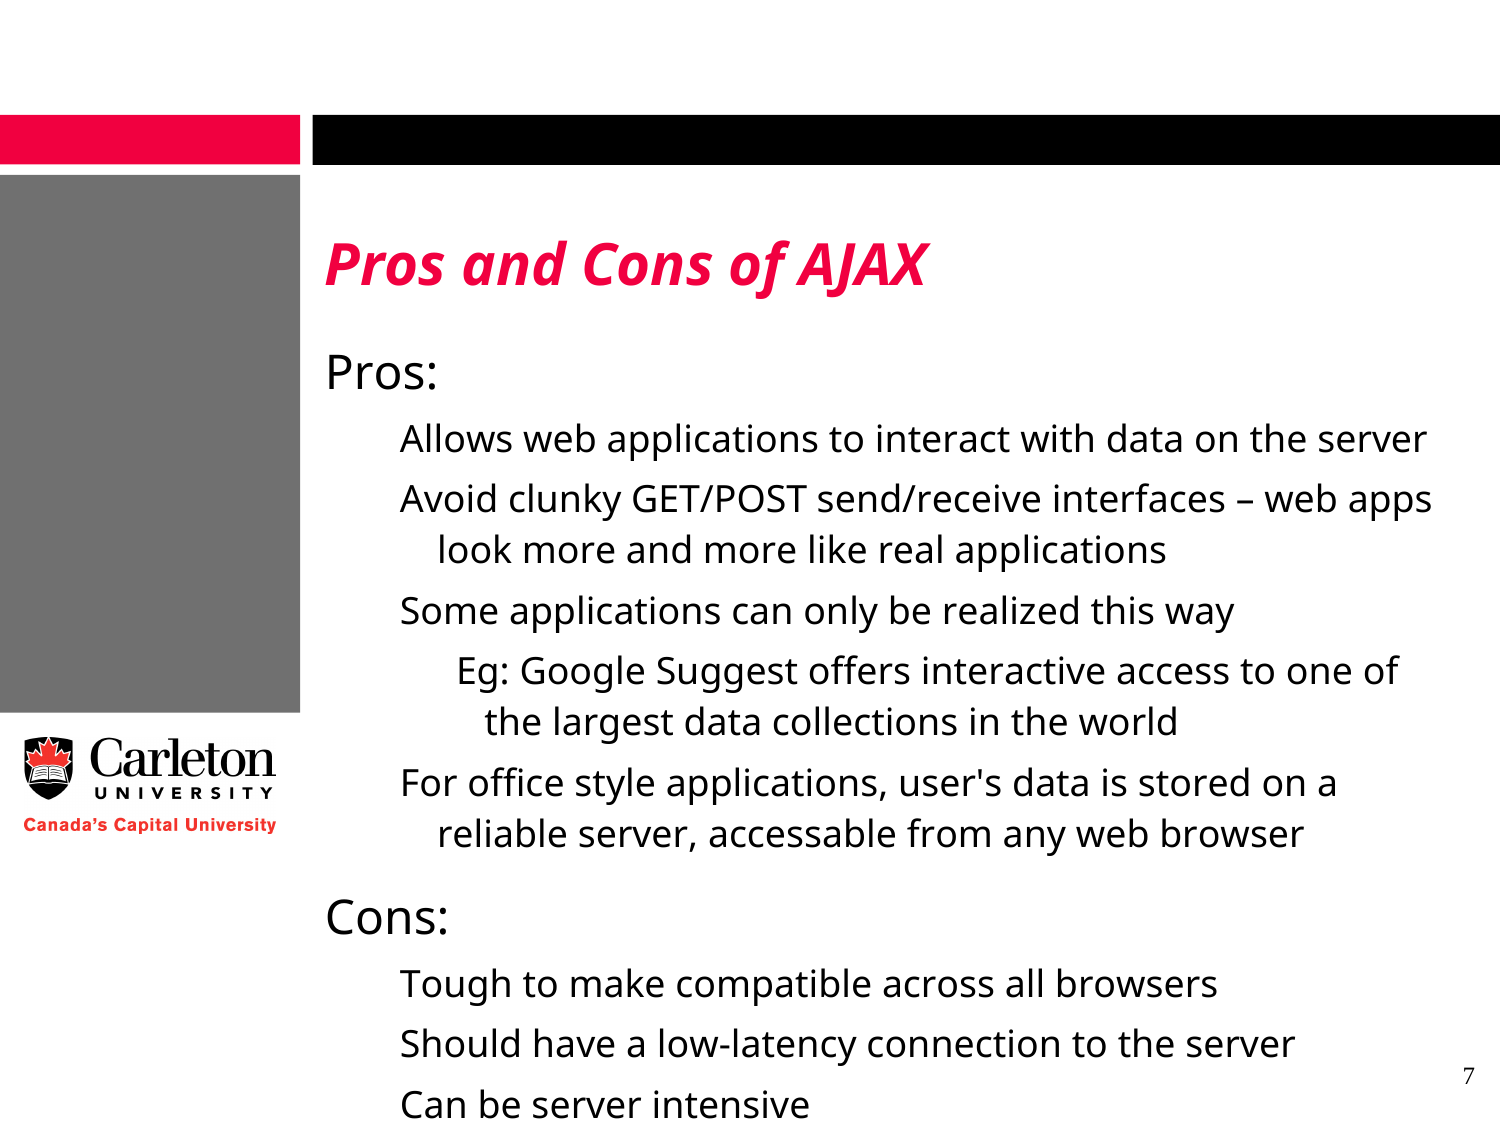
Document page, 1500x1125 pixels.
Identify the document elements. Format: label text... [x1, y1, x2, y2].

list Pros: Allows web applications to interact with data on the server Avoid clunky GET/POST send/receive interfaces – web apps look more and more like real applications Some applications can only be realized this way Eg: Google Suggest offers interactive access to one of the largest data collections in the world For office style applications, user's data is stored on a reliable server, accessable from any web browser Cons: Tough to make compatible across all browsers Should have a low-latency connection to the server Can be server intensive Eg: Google Suggest generates a search for every keystroke entered [324, 324, 1450, 1125]
picture [24, 737, 276, 834]
title Pros and Cons of AJAX [324, 194, 1450, 324]
